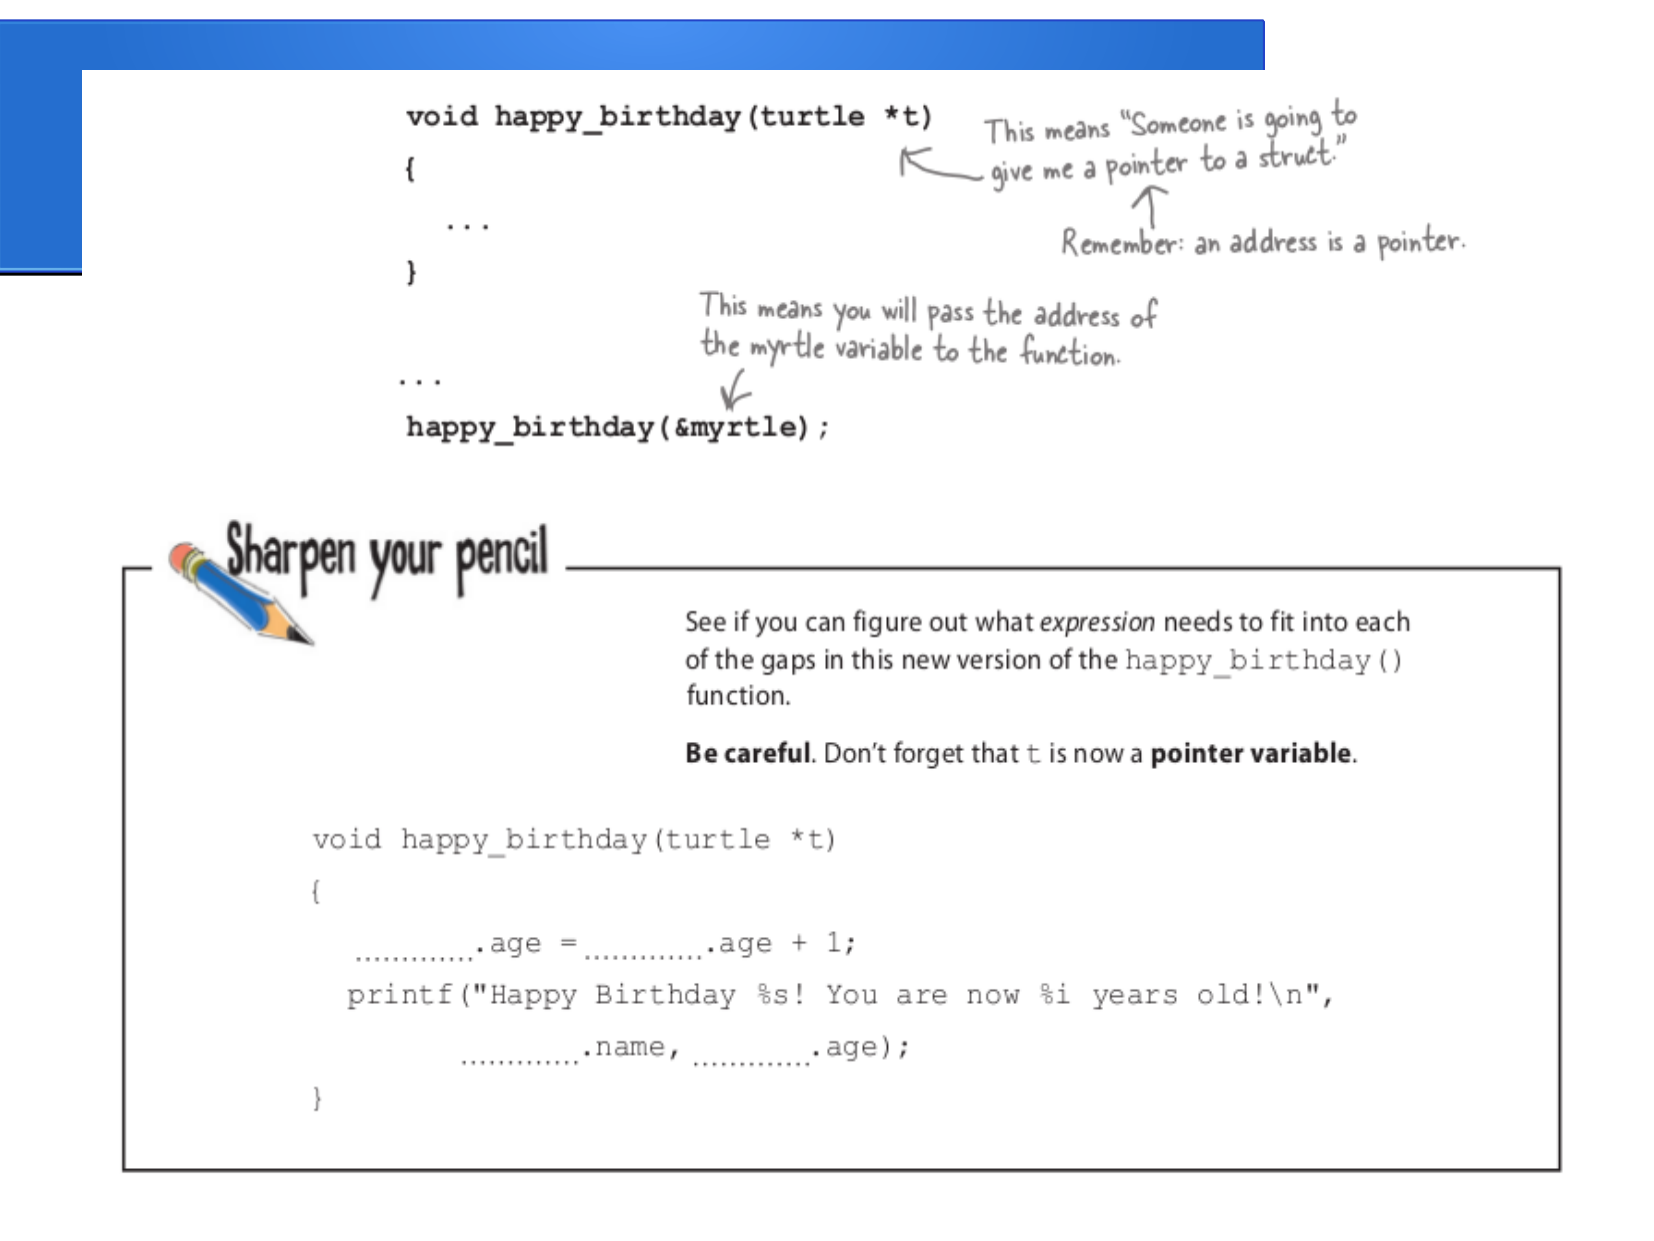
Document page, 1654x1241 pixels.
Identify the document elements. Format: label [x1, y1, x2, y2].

picture [82, 70, 1583, 1193]
